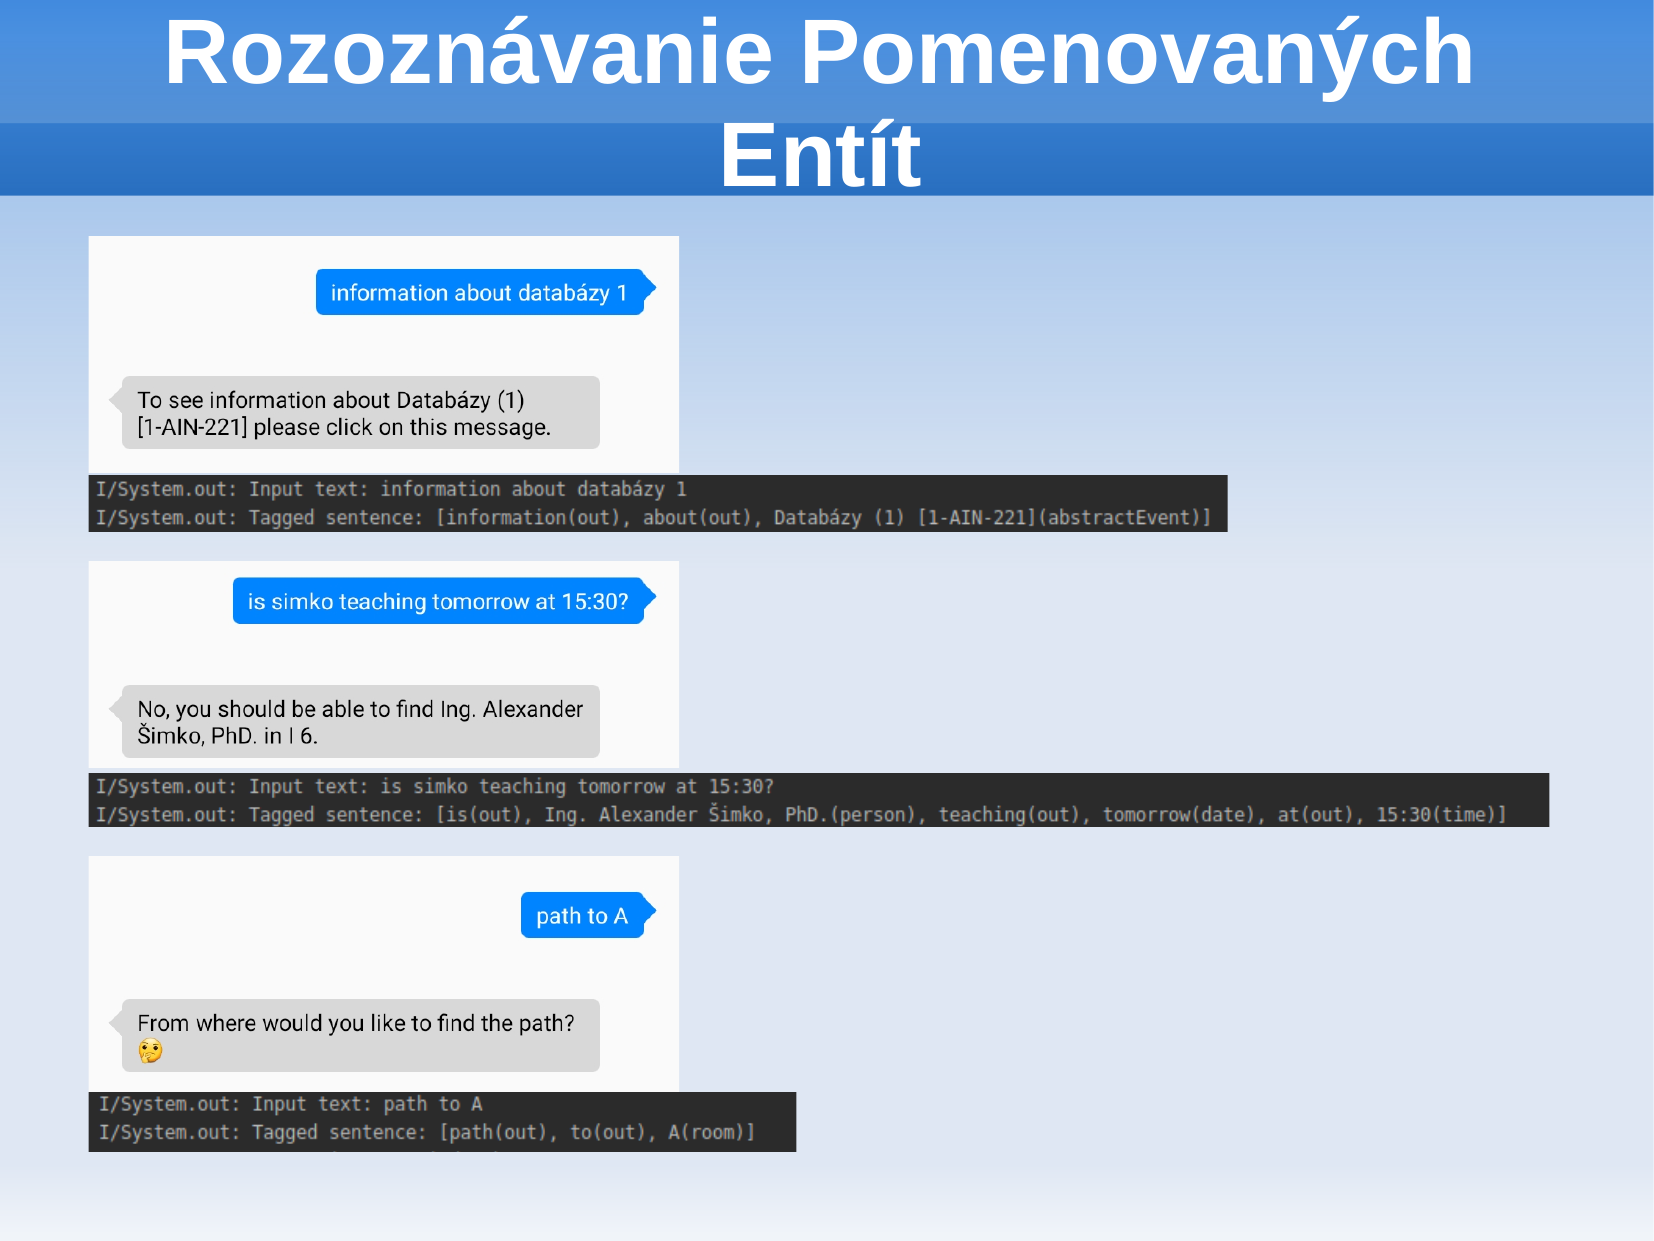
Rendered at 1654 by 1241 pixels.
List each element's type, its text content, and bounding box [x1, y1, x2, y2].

picture [0, 0, 1654, 1241]
title Rozoznávanie Pomenovaných Entít [76, 0, 1565, 208]
